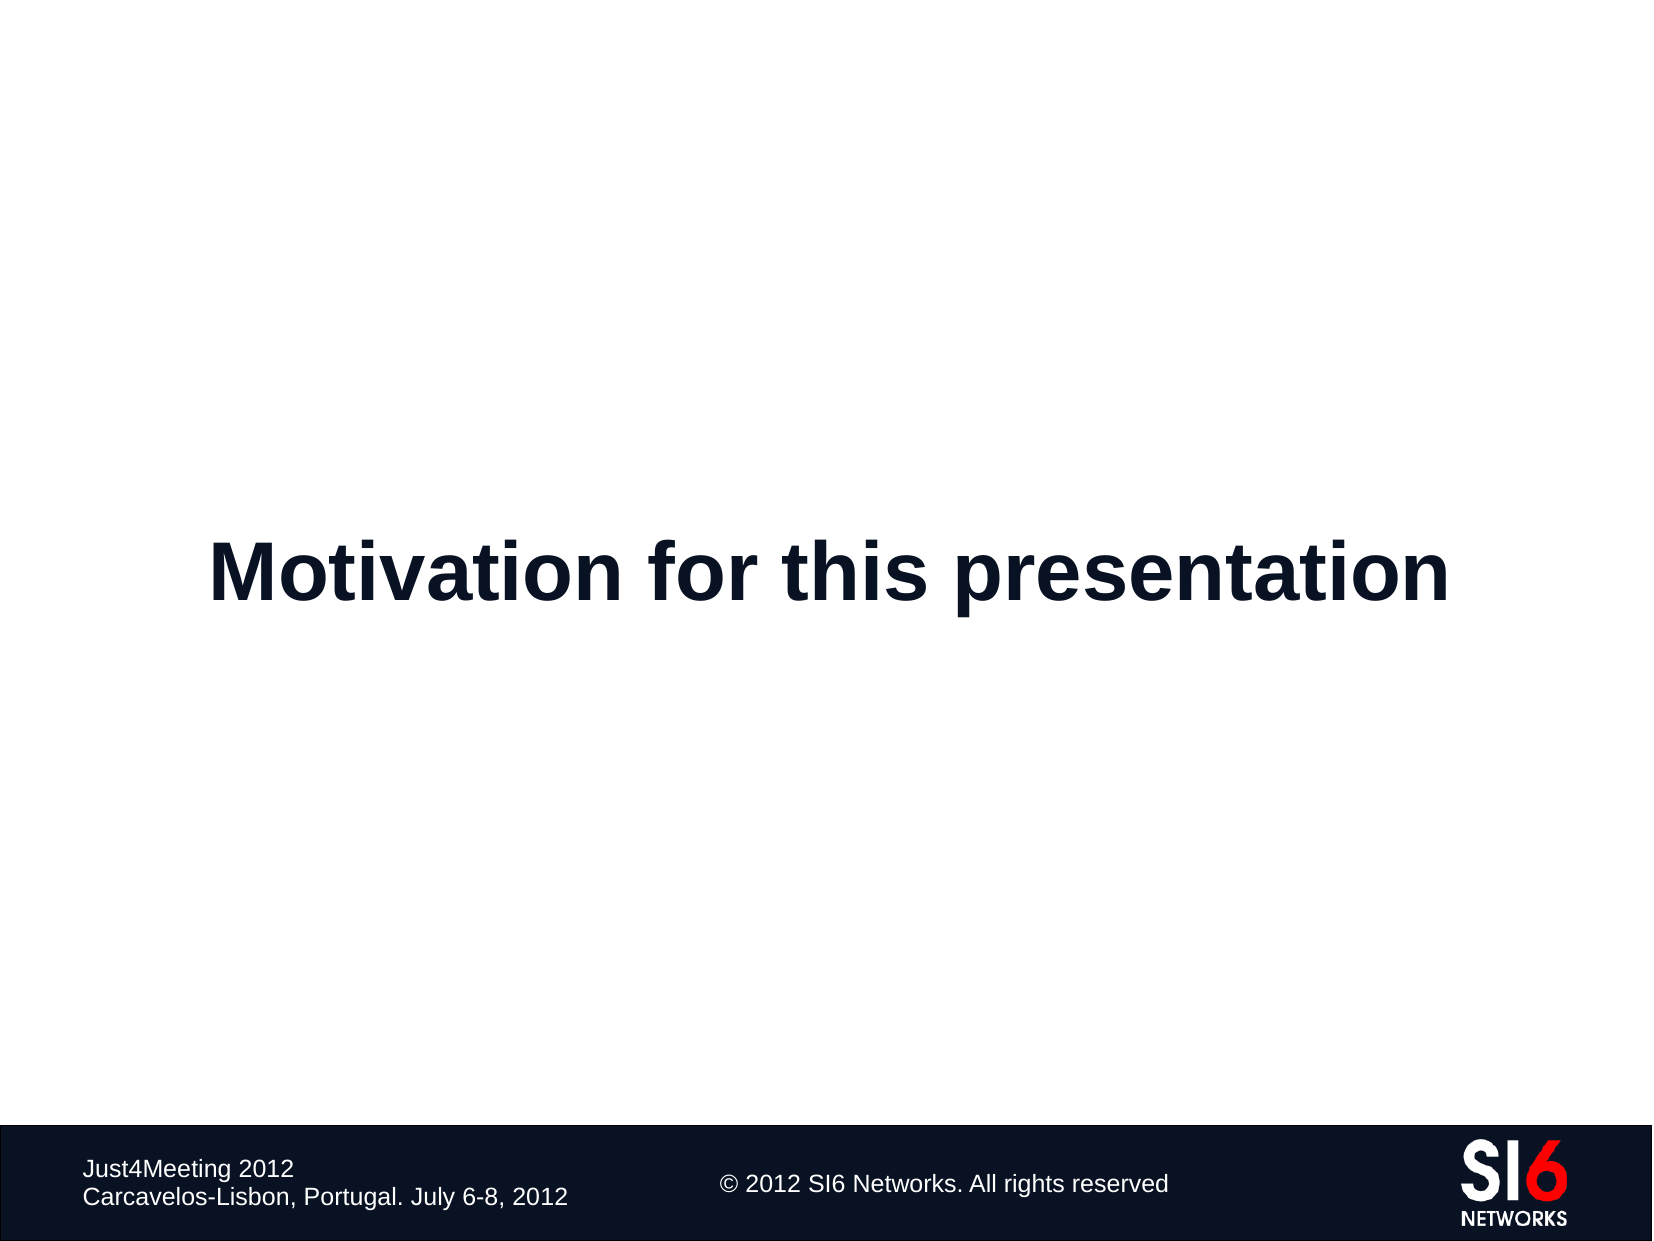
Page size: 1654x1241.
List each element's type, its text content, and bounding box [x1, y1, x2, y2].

picture [1461, 1139, 1567, 1226]
title Motivation for this presentation [86, 467, 1576, 676]
